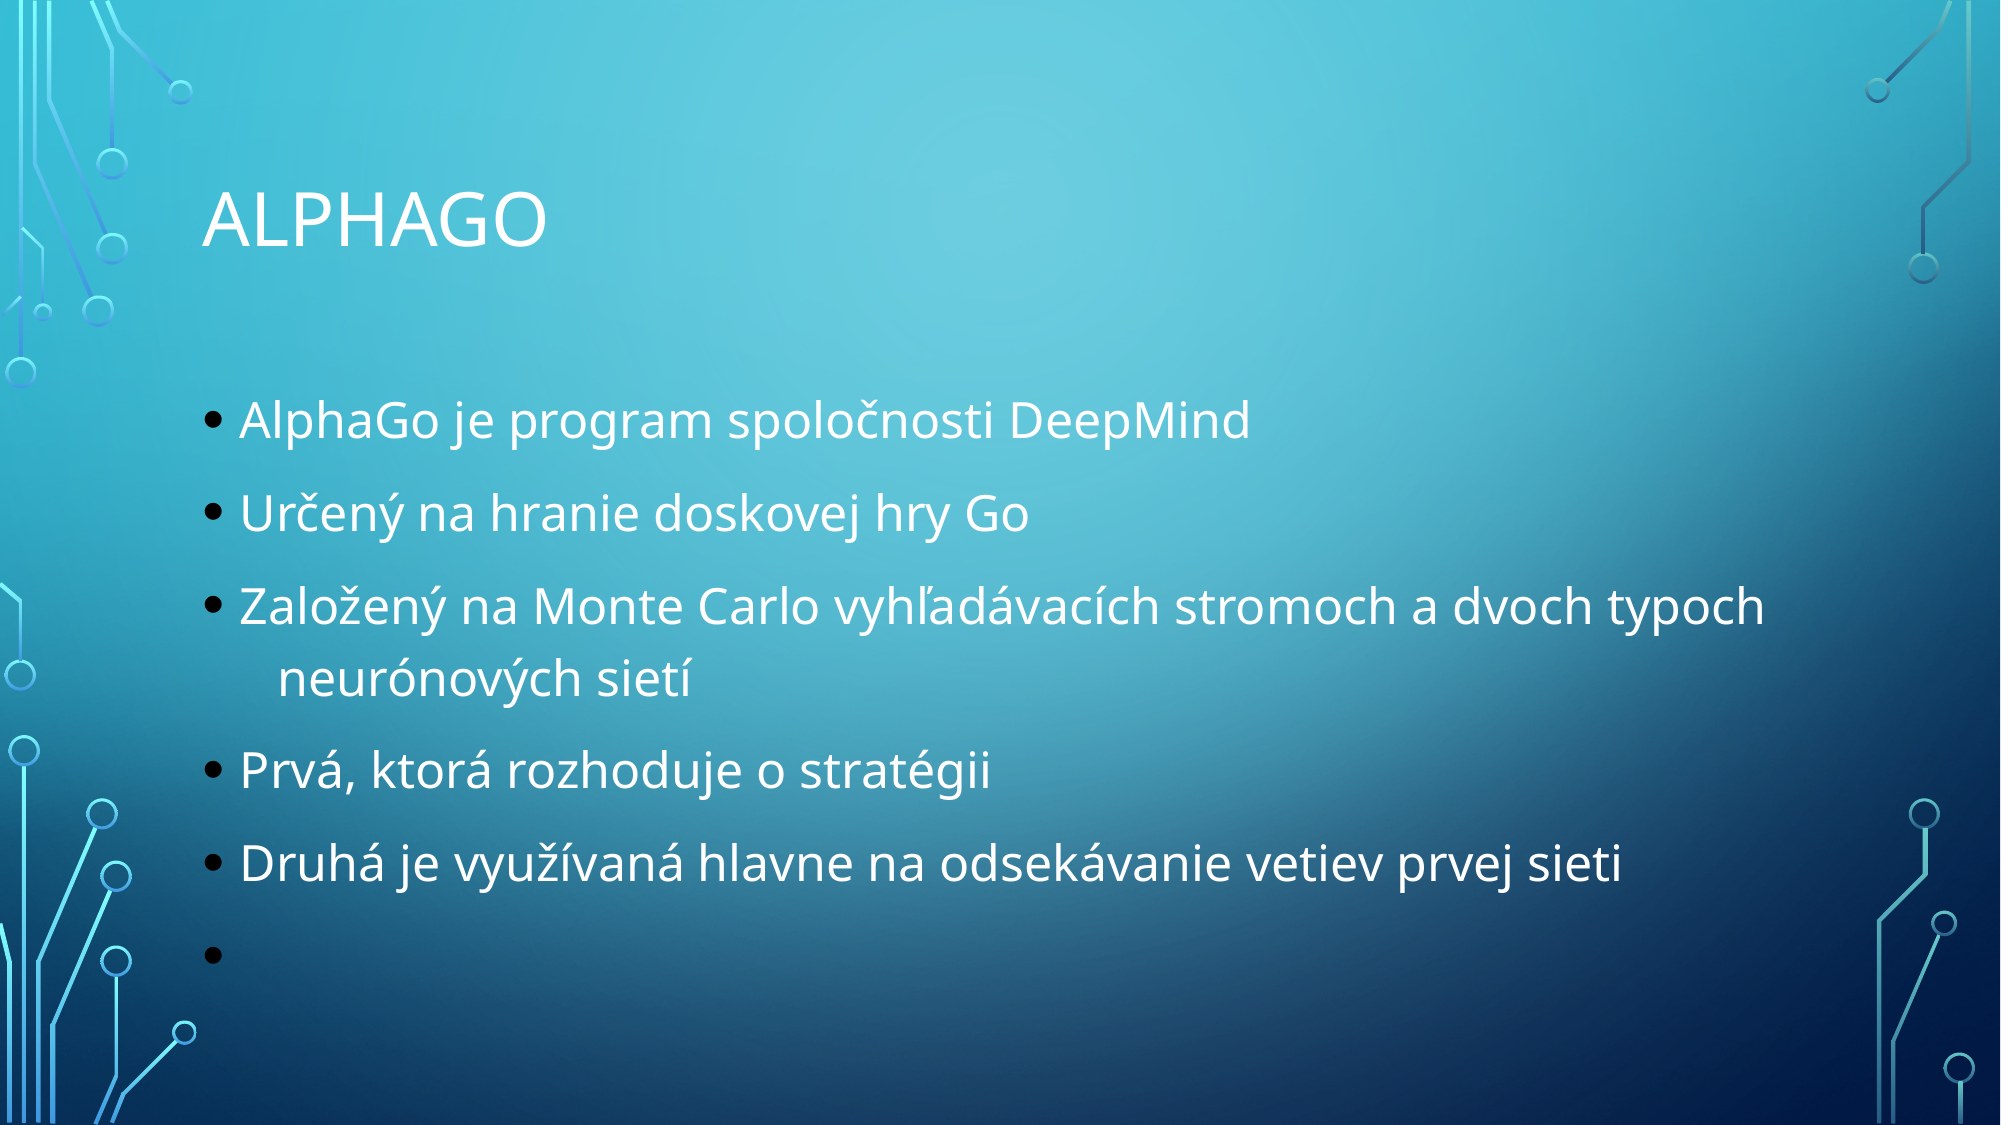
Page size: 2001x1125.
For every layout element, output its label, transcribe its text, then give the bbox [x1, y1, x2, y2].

list AlphaGo je program spoločnosti DeepMind Určený na hranie doskovej hry Go Založený na Monte Carlo vyhľadávacích stromoch a dvoch typoch neurónových sietí Prvá, ktorá rozhoduje o stratégii Druhá je využívaná hlavne na odsekávanie vetiev prvej sieti [187, 369, 1813, 951]
title AlphaGo [187, 101, 1813, 344]
